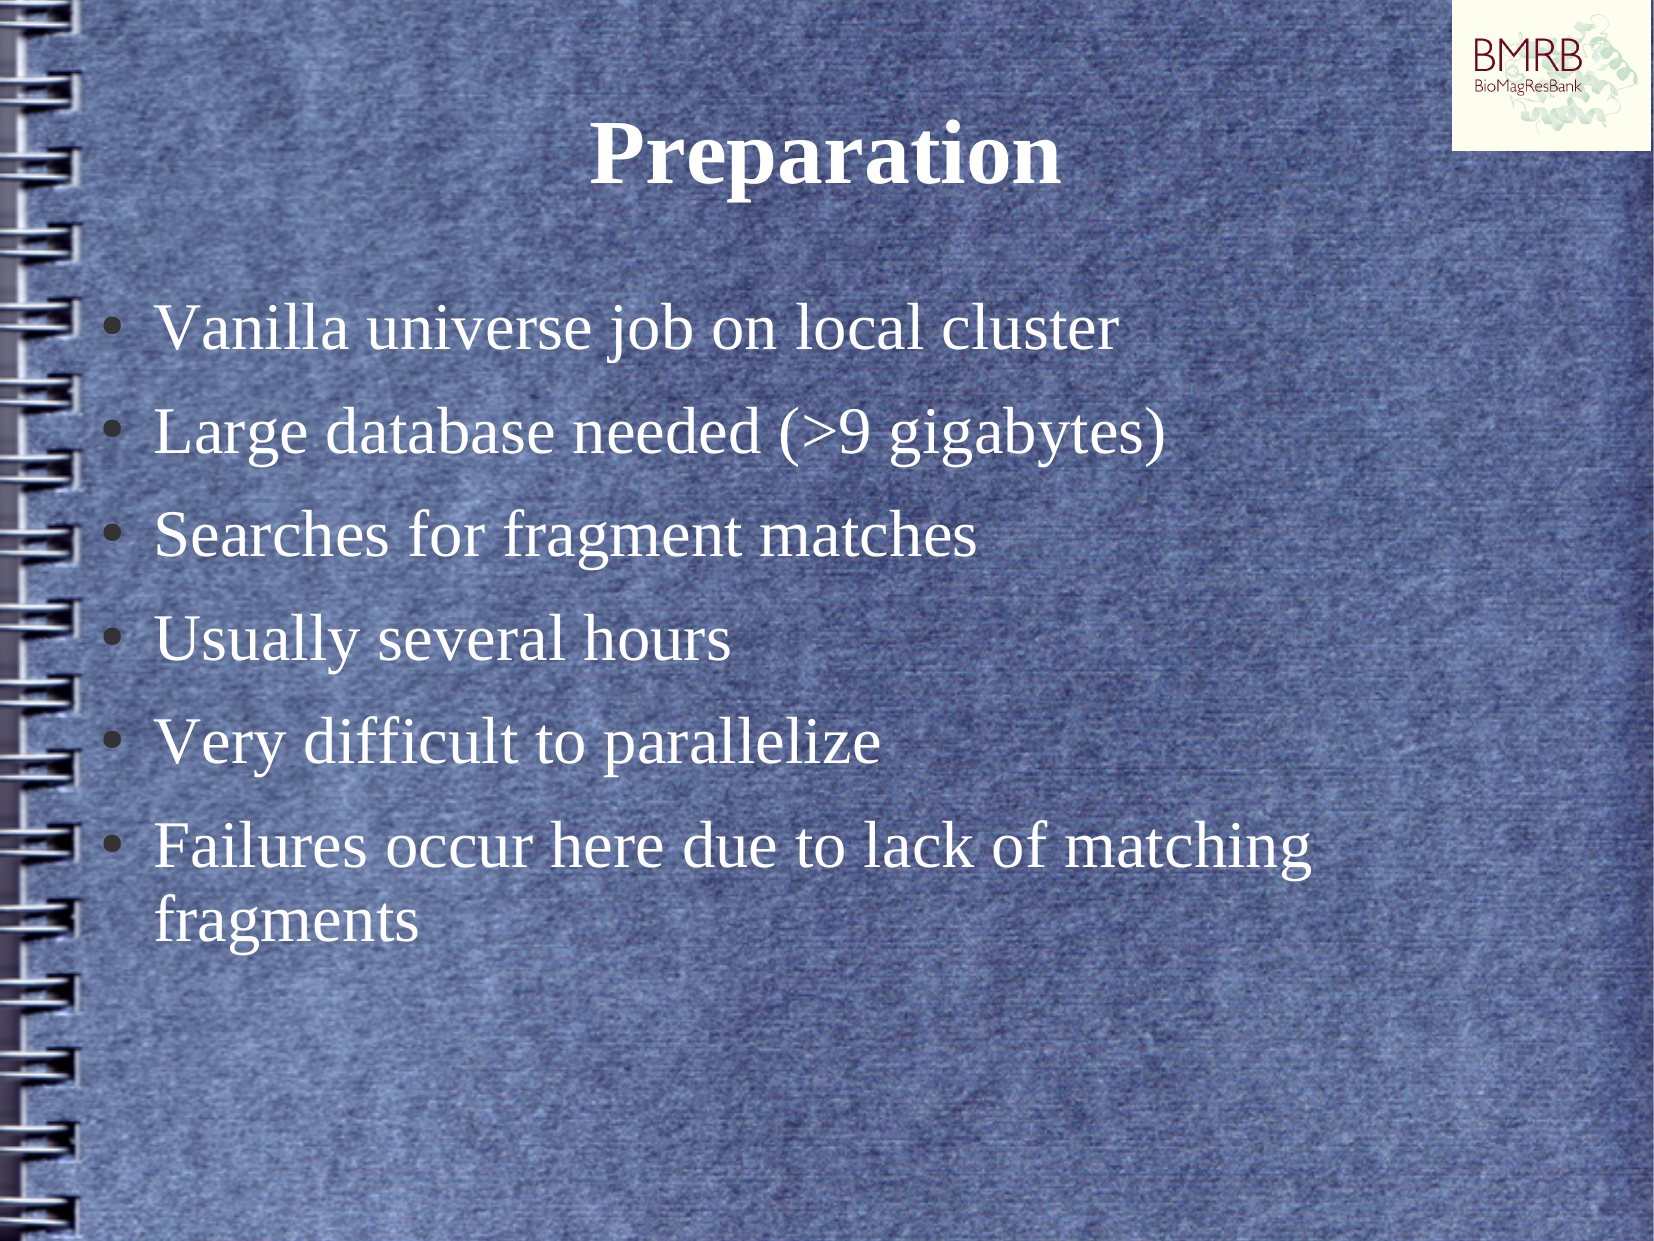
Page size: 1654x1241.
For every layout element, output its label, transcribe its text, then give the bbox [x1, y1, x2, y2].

list Vanilla universe job on local cluster Large database needed (>9 gigabytes) Searches for fragment matches Usually several hours Very difficult to parallelize Failures occur here due to lack of matching fragments [82, 290, 1571, 1109]
picture [0, 0, 1654, 1241]
title Preparation [82, 49, 1571, 257]
